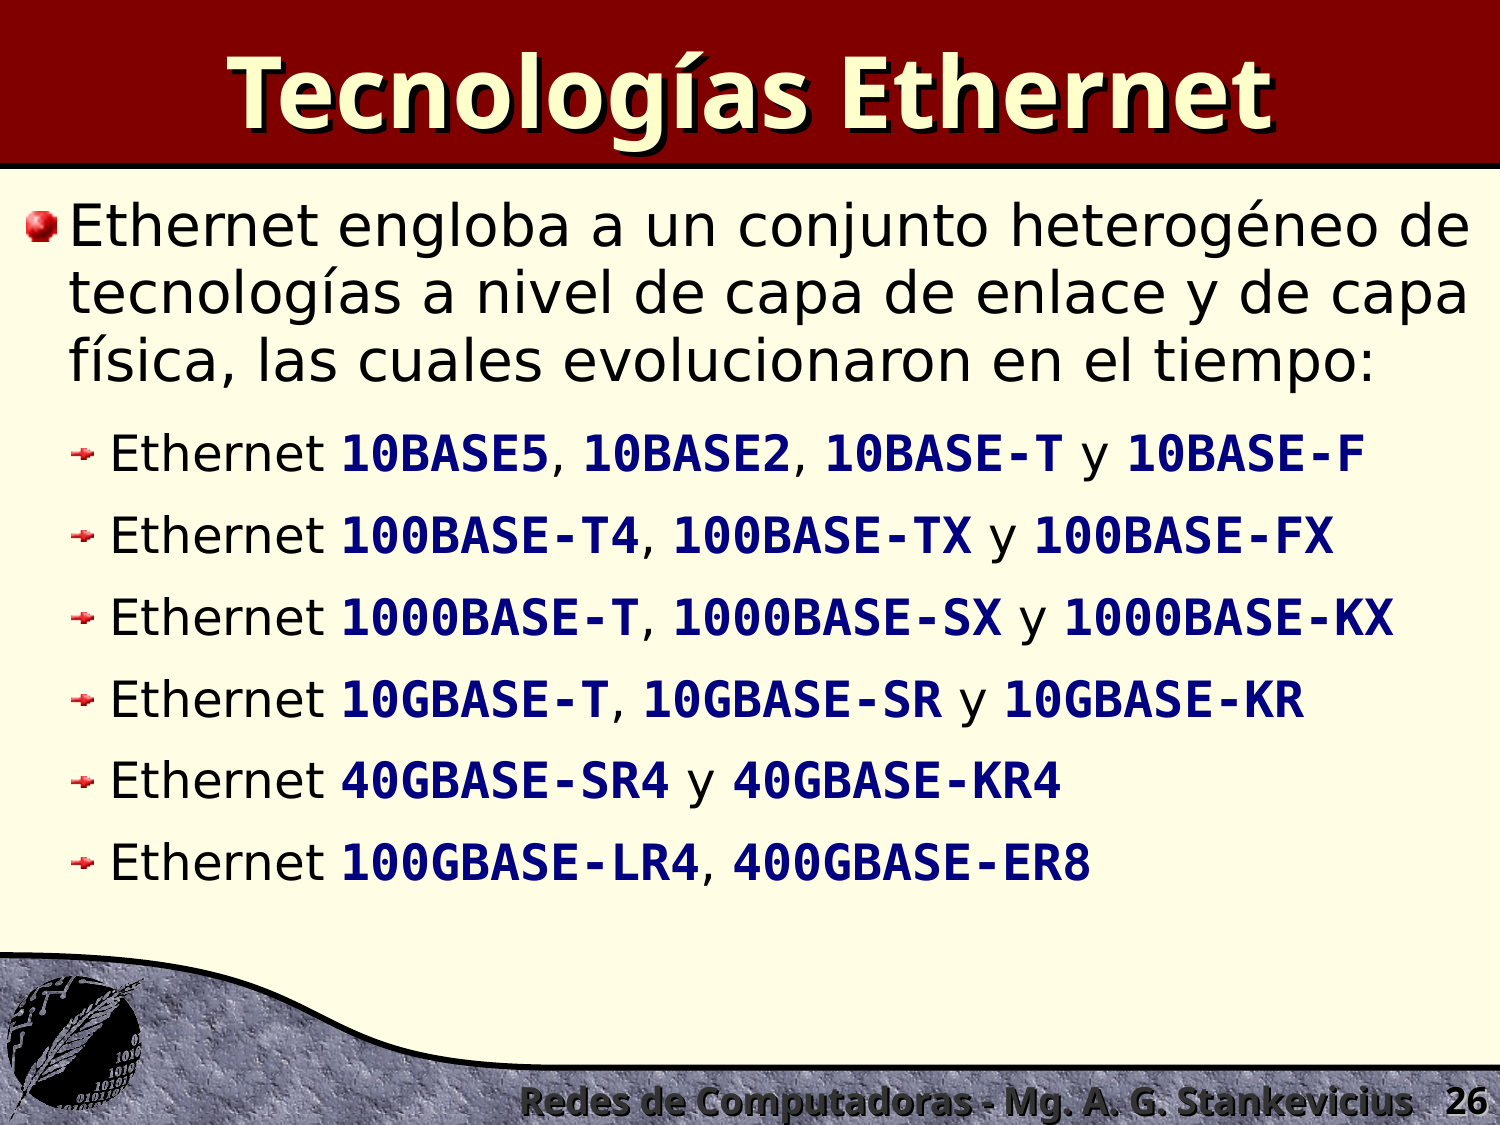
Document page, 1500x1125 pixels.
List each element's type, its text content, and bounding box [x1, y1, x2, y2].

picture [1047, 1100, 1054, 1110]
picture [790, 1100, 795, 1110]
list Ethernet engloba a un conjunto heterogéneo de tecnologías a nivel de capa de enlace y de capa física, las cuales evolucionaron en el tiempo: Ethernet 10BASE5, 10BASE2, 10BASE-T y 10BASE-F Ethernet 100BASE-T4, 100BASE-TX y 100BASE-FX Ethernet 1000BASE-T, 1000BASE-SX y 1000BASE-KX Ethernet 10GBASE-T, 10GBASE-SR y 10GBASE-KR Ethernet 40GBASE-SR4 y 40GBASE-KR4 Ethernet 100GBASE-LR4, 400GBASE-ER8 [11, 192, 1486, 921]
title Tecnologías Ethernet [15, 5, 1485, 160]
picture [0, 959, 1500, 1125]
